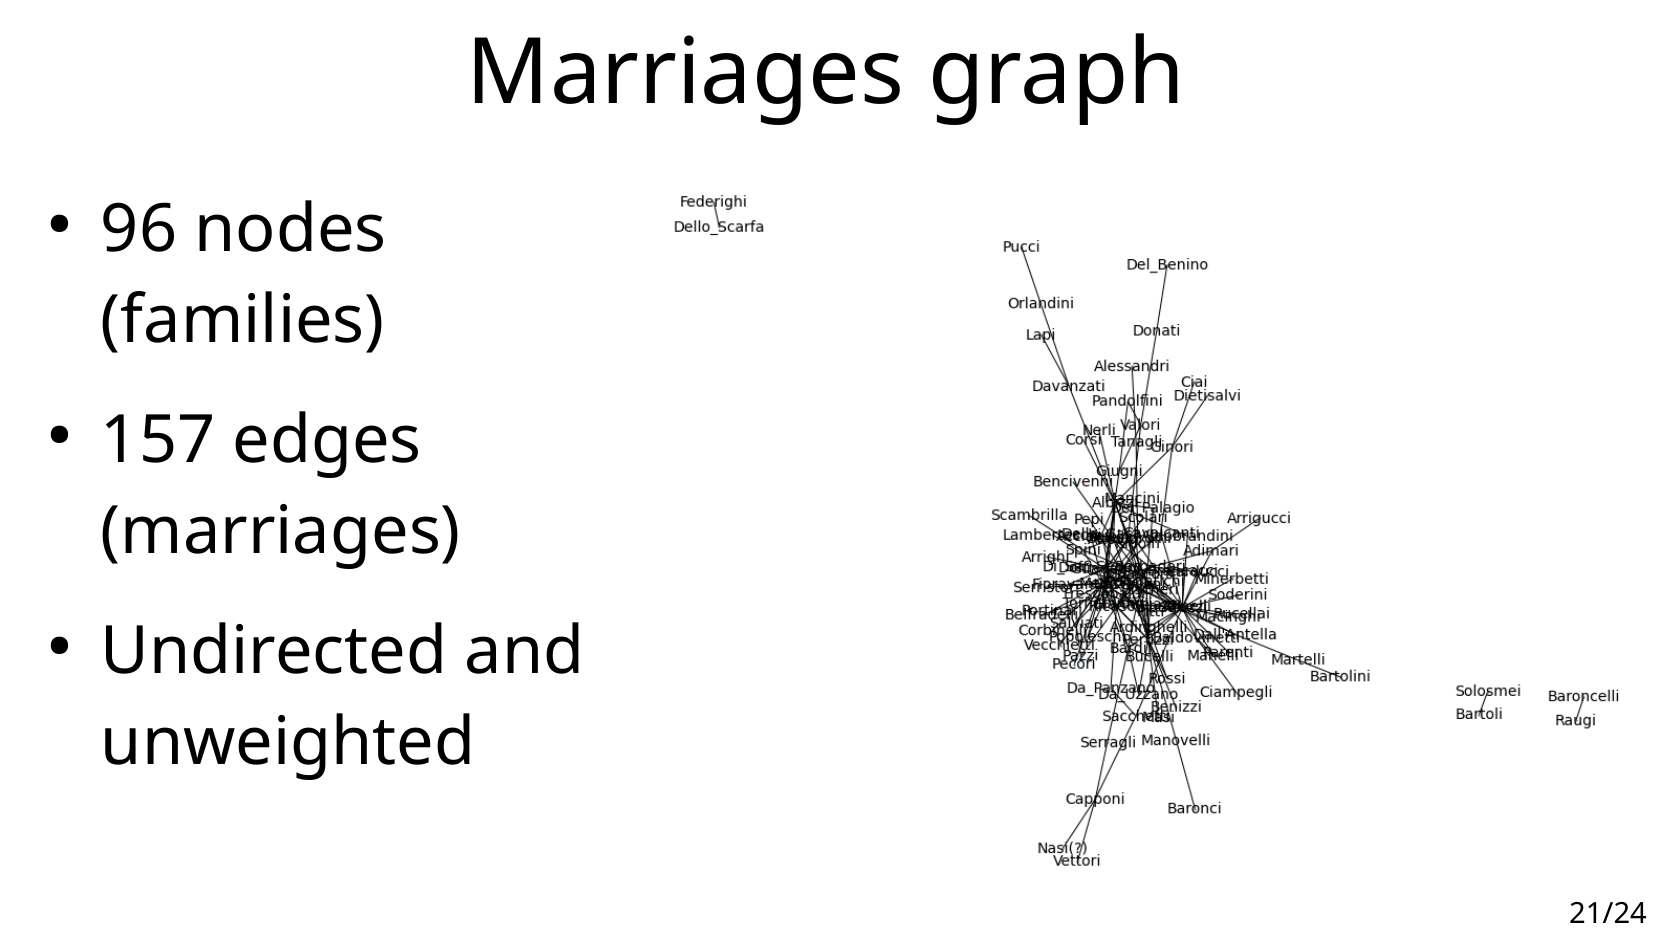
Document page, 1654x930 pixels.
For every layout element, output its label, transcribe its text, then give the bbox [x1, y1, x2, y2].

title Marriages graph [82, 1, 1571, 135]
picture [651, 165, 1621, 886]
list 96 nodes (families) 157 edges (marriages) Undirected and unweighted [30, 180, 651, 841]
